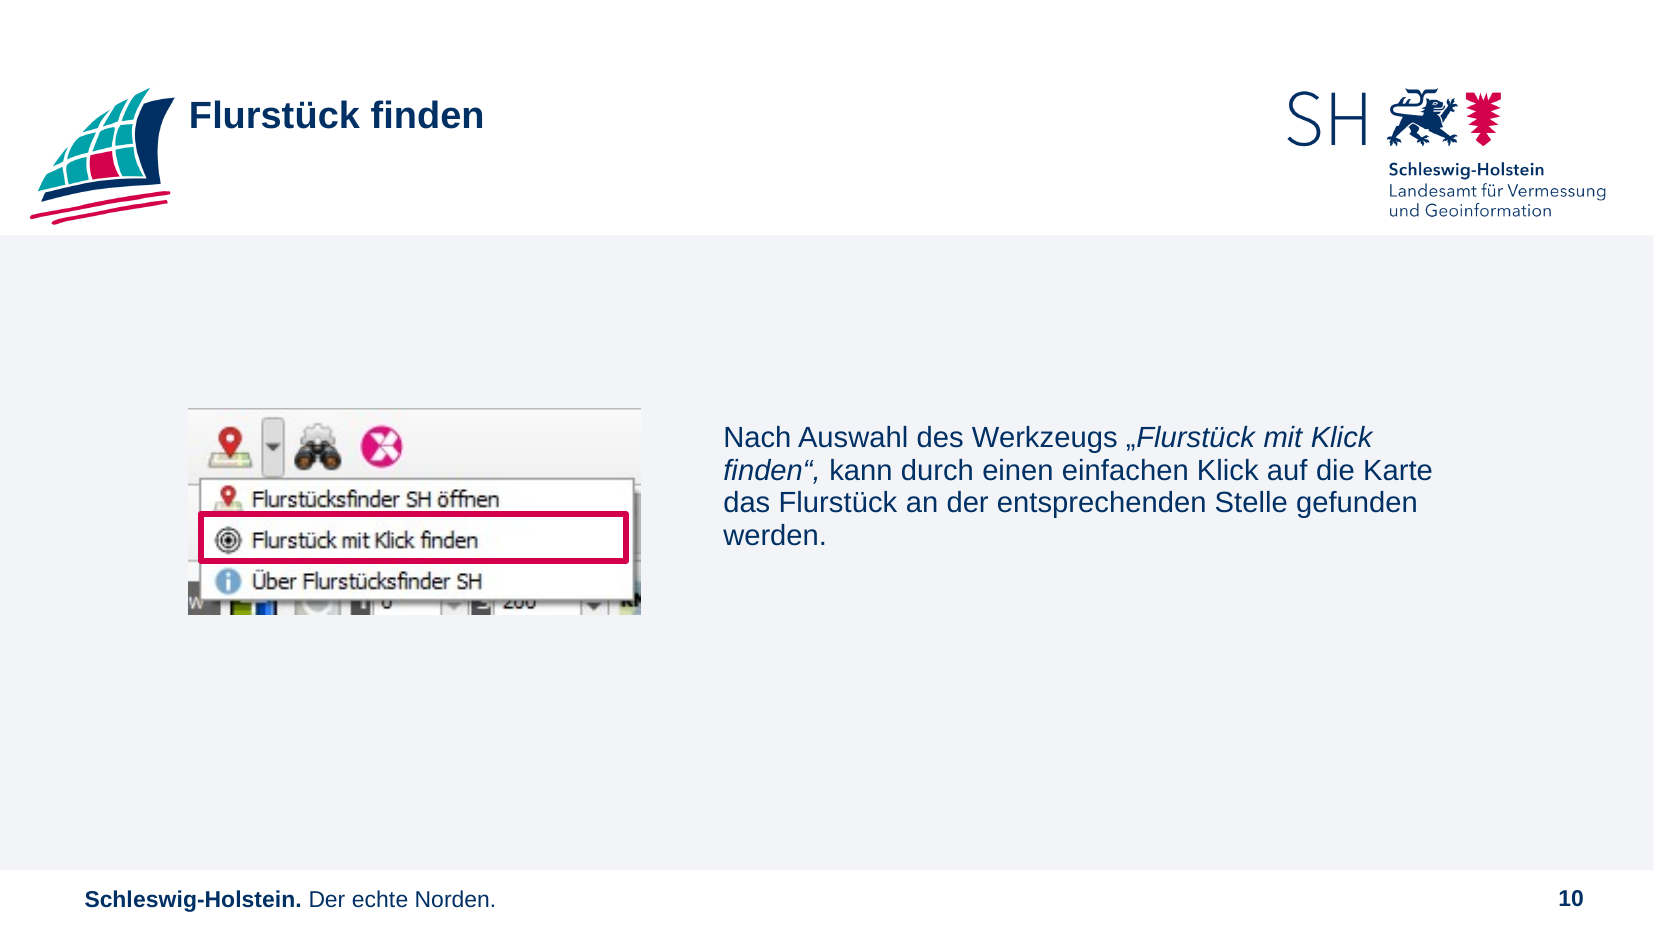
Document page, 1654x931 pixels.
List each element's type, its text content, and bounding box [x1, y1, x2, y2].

picture [188, 408, 641, 615]
title Flurstück finden [188, 94, 1241, 225]
picture [29, 82, 175, 225]
picture [1287, 88, 1607, 220]
text_box Nach Auswahl des Werkzeugs „Flurstück mit Klick finden“, kann durch einen einfachen Klick auf die Karte das Flurstück an der entsprechenden Stelle gefunden werden. [708, 413, 1453, 595]
